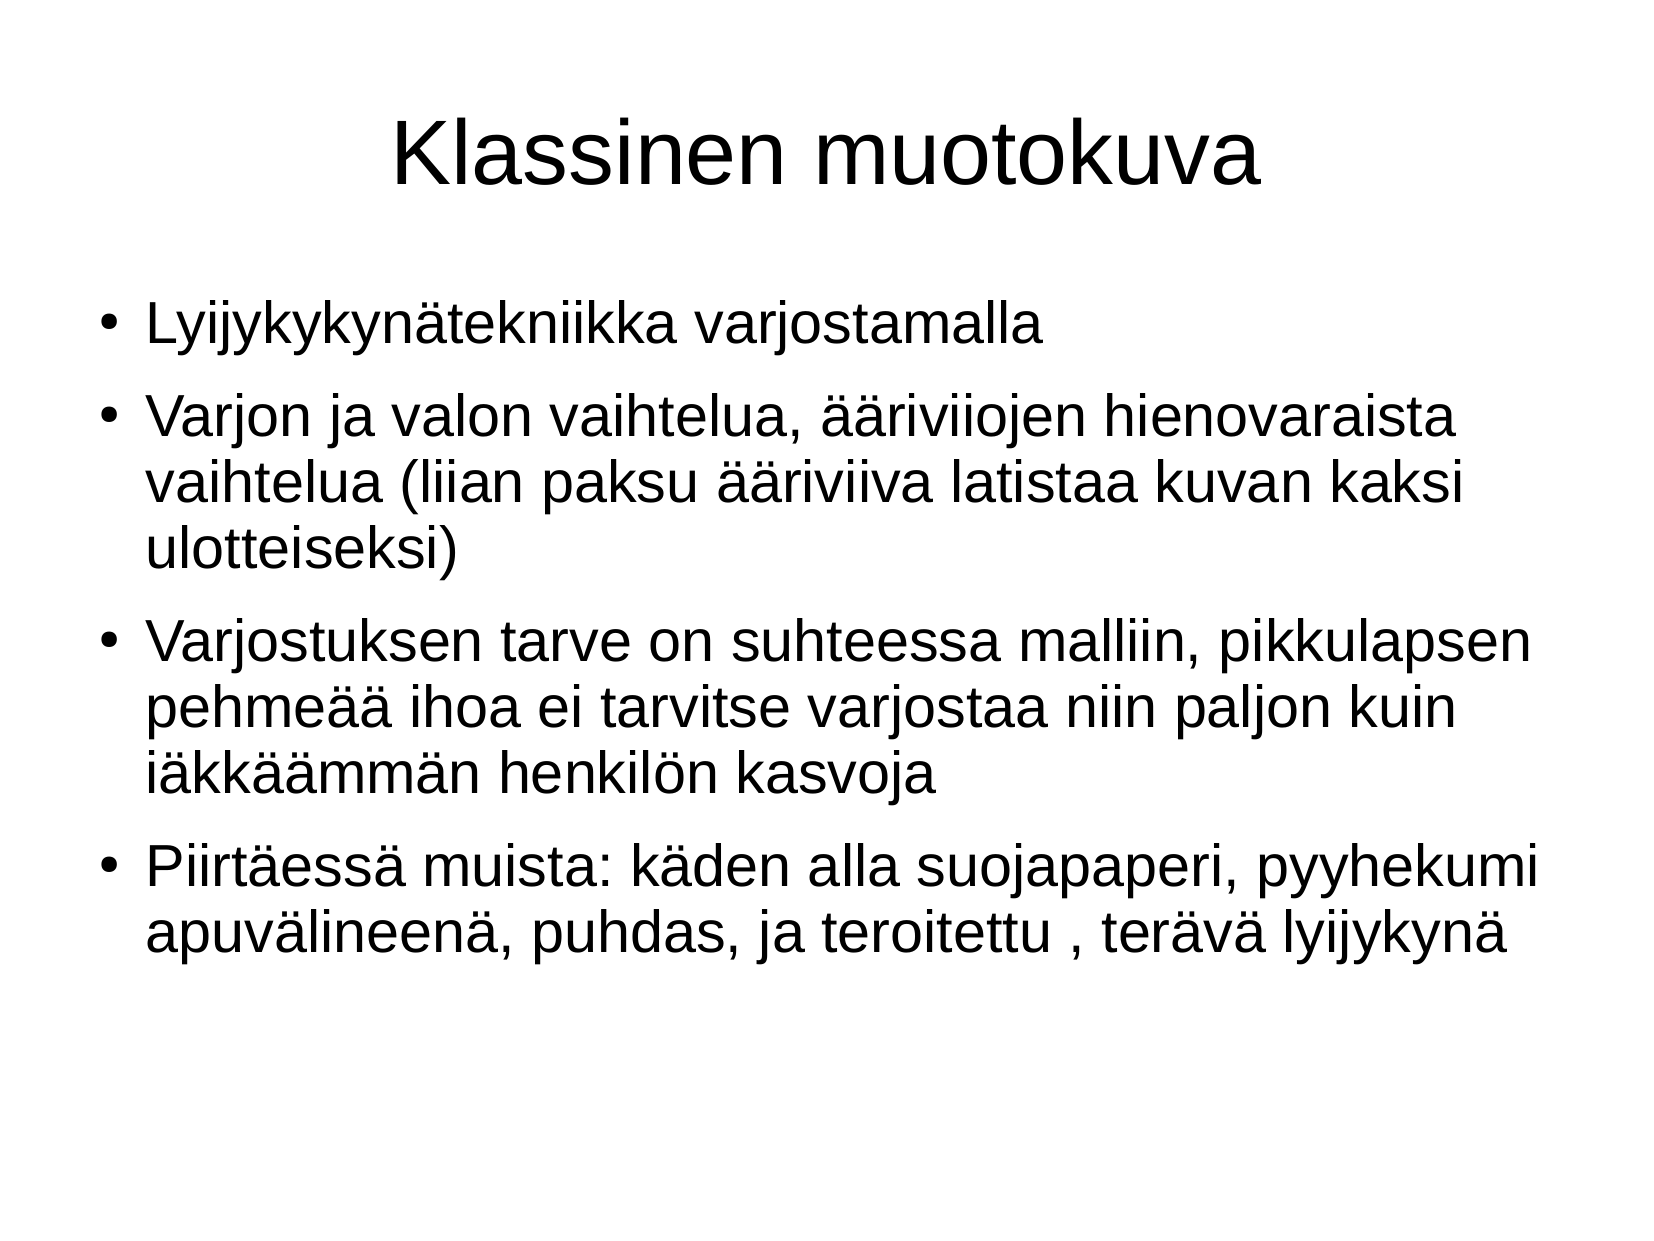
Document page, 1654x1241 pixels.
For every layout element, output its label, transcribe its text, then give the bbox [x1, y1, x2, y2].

title Klassinen muotokuva [82, 49, 1571, 257]
list Lyijykykynätekniikka varjostamalla Varjon ja valon vaihtelua, ääriviiojen hienovaraista vaihtelua (liian paksu ääriviiva latistaa kuvan kaksi ulotteiseksi) Varjostuksen tarve on suhteessa malliin, pikkulapsen pehmeää ihoa ei tarvitse varjostaa niin paljon kuin iäkkäämmän henkilön kasvoja Piirtäessä muista: käden alla suojapaperi, pyyhekumi apuvälineenä, puhdas, ja teroitettu , terävä lyijykynä [82, 290, 1571, 1010]
